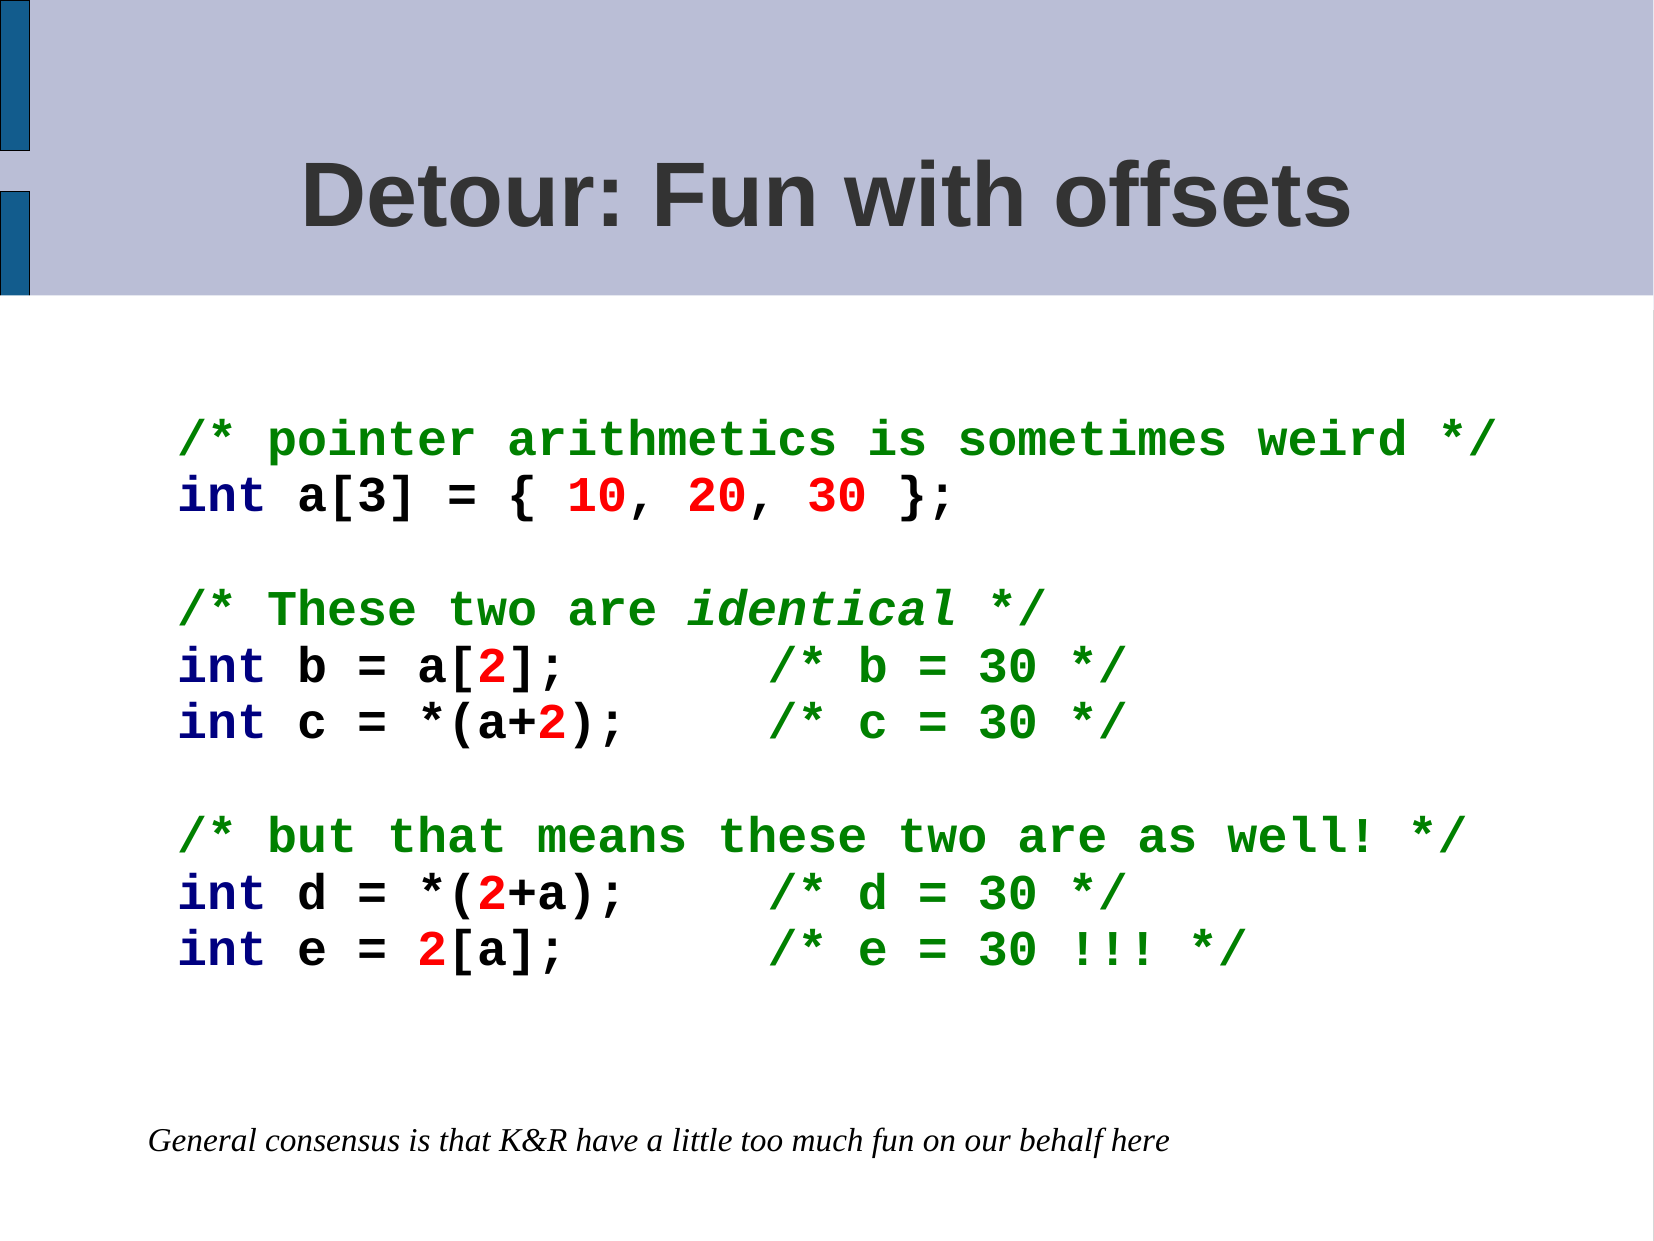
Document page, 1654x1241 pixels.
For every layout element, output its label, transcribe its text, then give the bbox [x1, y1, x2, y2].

title Detour: Fun with offsets [121, 91, 1534, 299]
text_box General consensus is that K&R have a little too much fun on our behalf here [147, 1122, 1171, 1160]
text_box /* pointer arithmetics is sometimes weird */ int a[3] = { 10, 20, 30 }; /* These two are identical */ int b = a[2]; /* b = 30 */ int c = *(a+2); /* c = 30 */ /* but that means these two are as well! */ int d = *(2+a); /* d = 30 */ int e = 2[a]; /* e = 30 !!! */ [0, 295, 1654, 1241]
